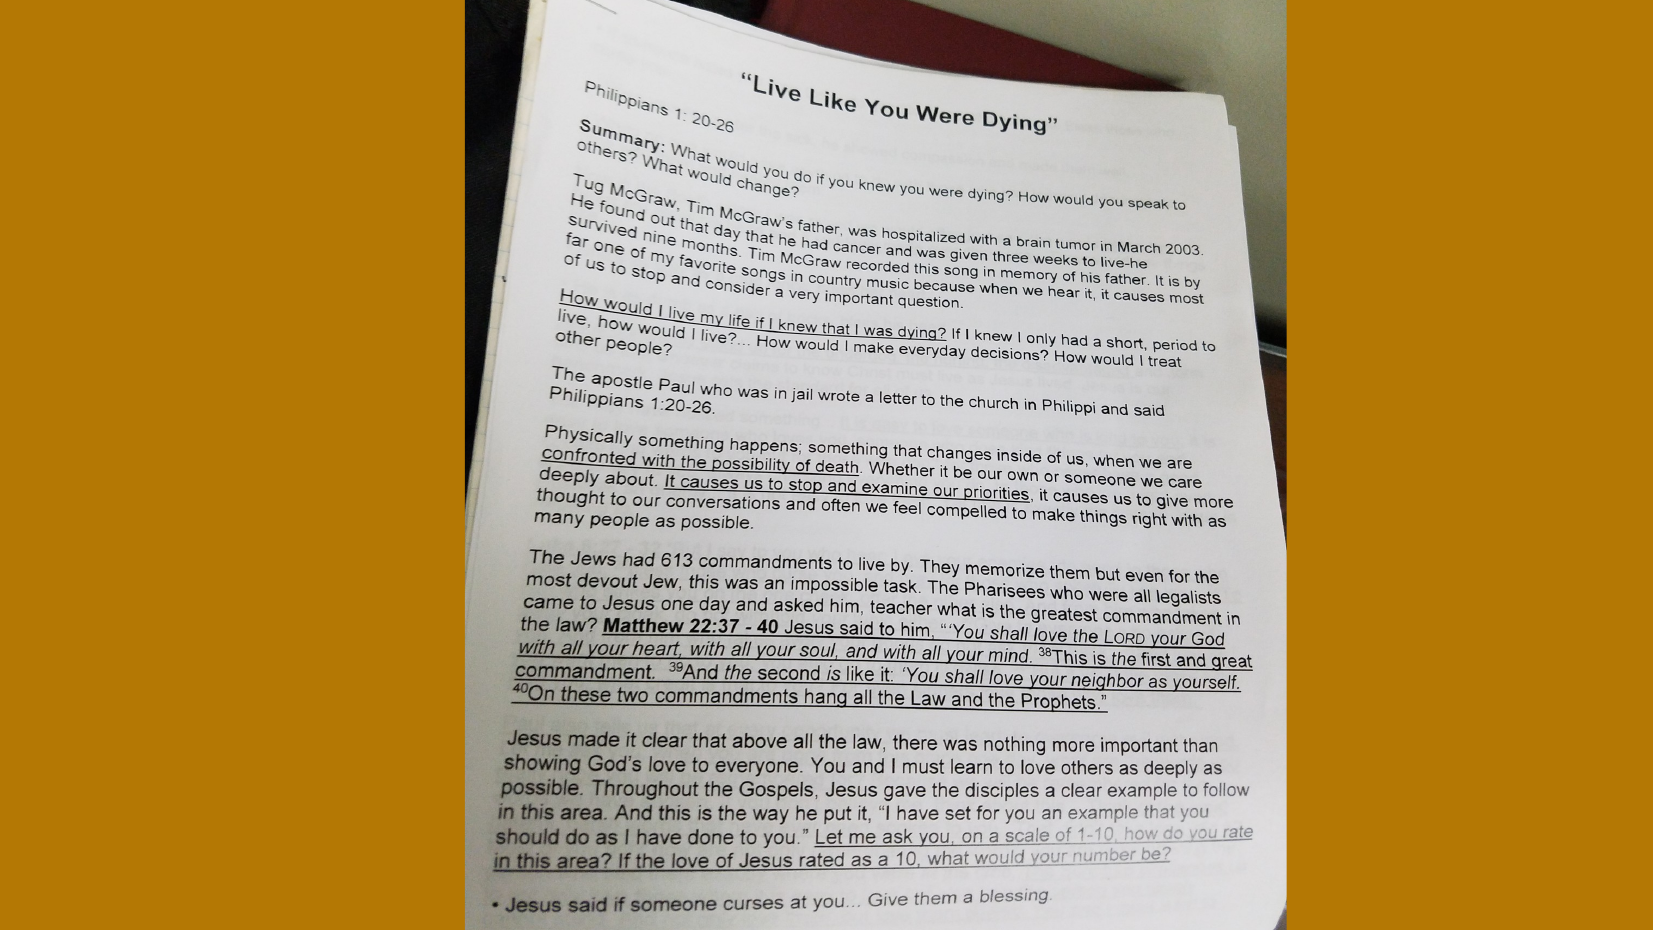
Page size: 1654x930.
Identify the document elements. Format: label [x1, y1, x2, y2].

picture [464, 0, 1287, 930]
